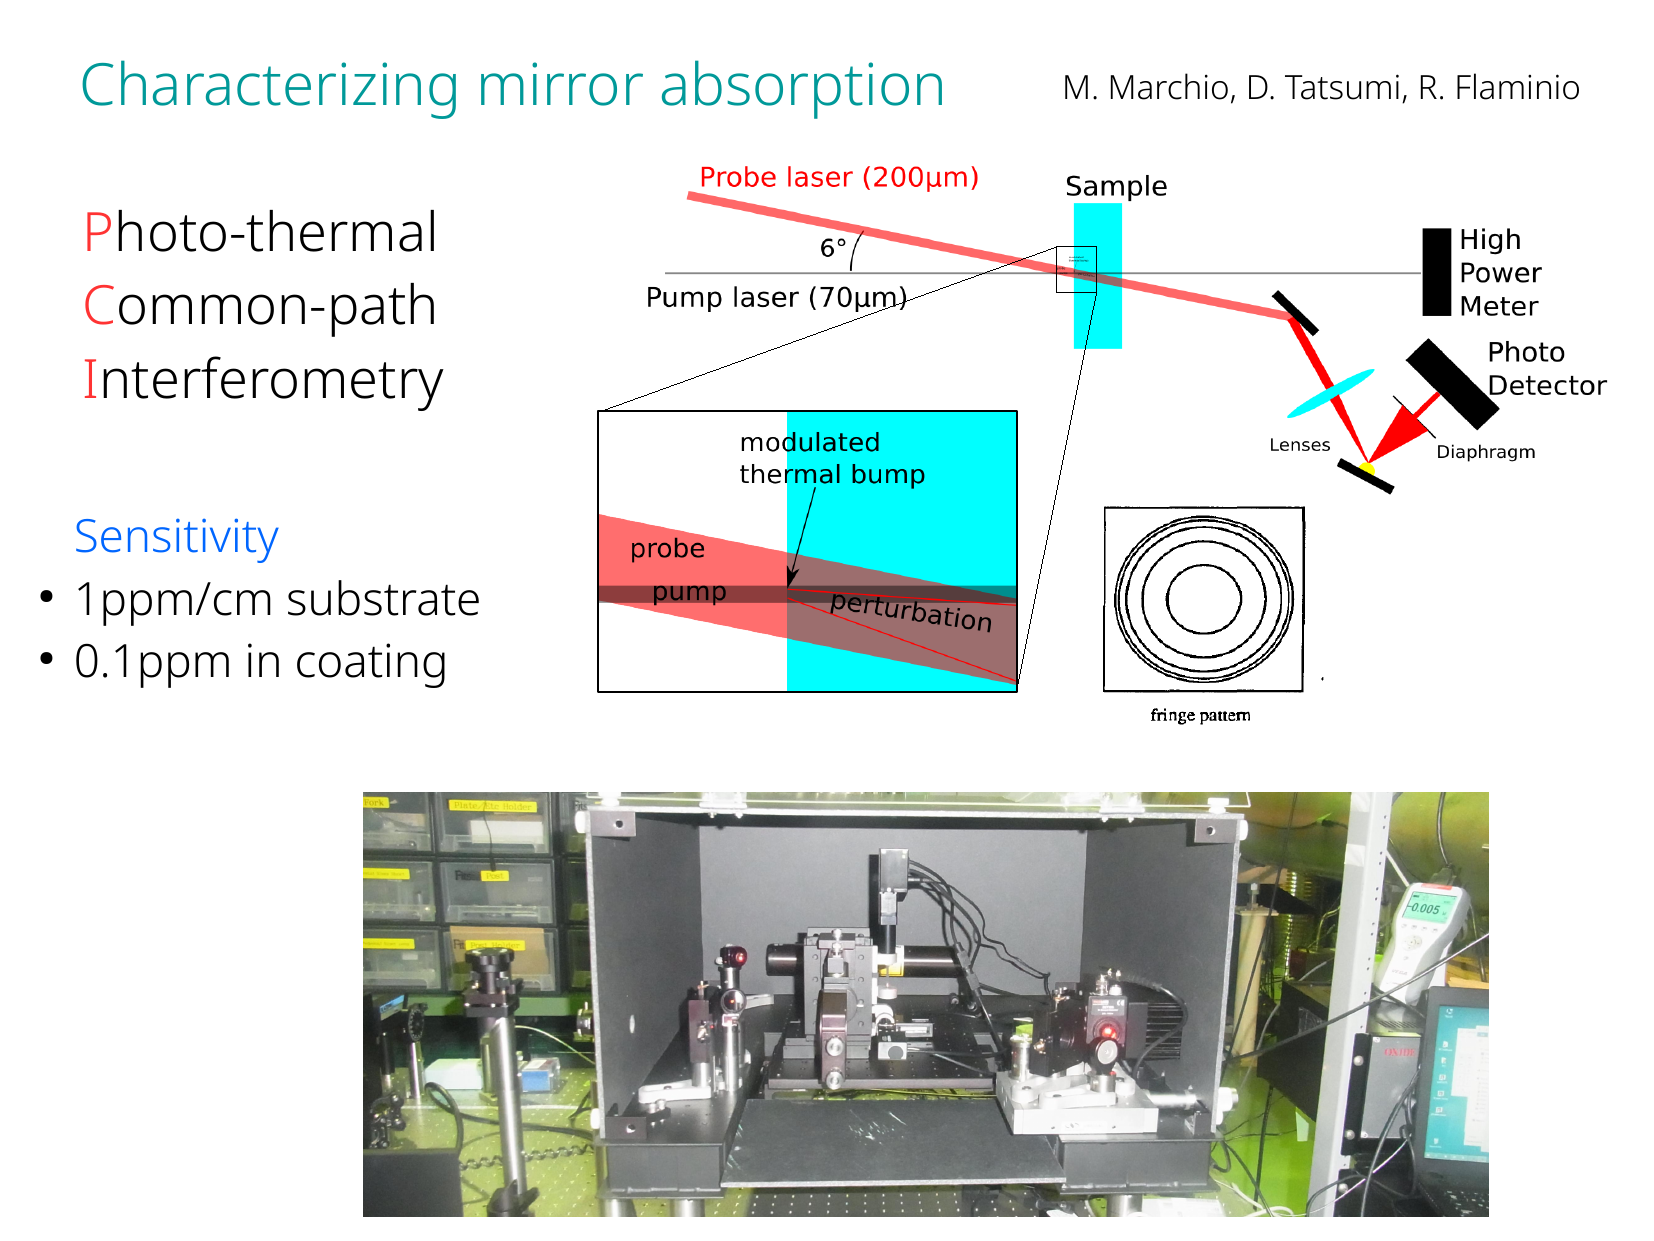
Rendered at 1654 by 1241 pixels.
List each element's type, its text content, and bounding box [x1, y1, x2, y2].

picture [363, 792, 1489, 1217]
text_box Characterizing mirror absorption [64, 35, 1042, 123]
text_box Photo-thermal Common-path Interferometry [68, 185, 491, 402]
picture [598, 412, 1017, 692]
picture [639, 129, 1619, 727]
text_box M. Marchio, D. Tatsumi, R. Flaminio [1047, 56, 1649, 113]
text_box Sensitivity 1ppm/cm substrate 0.1ppm in coating [23, 496, 542, 681]
